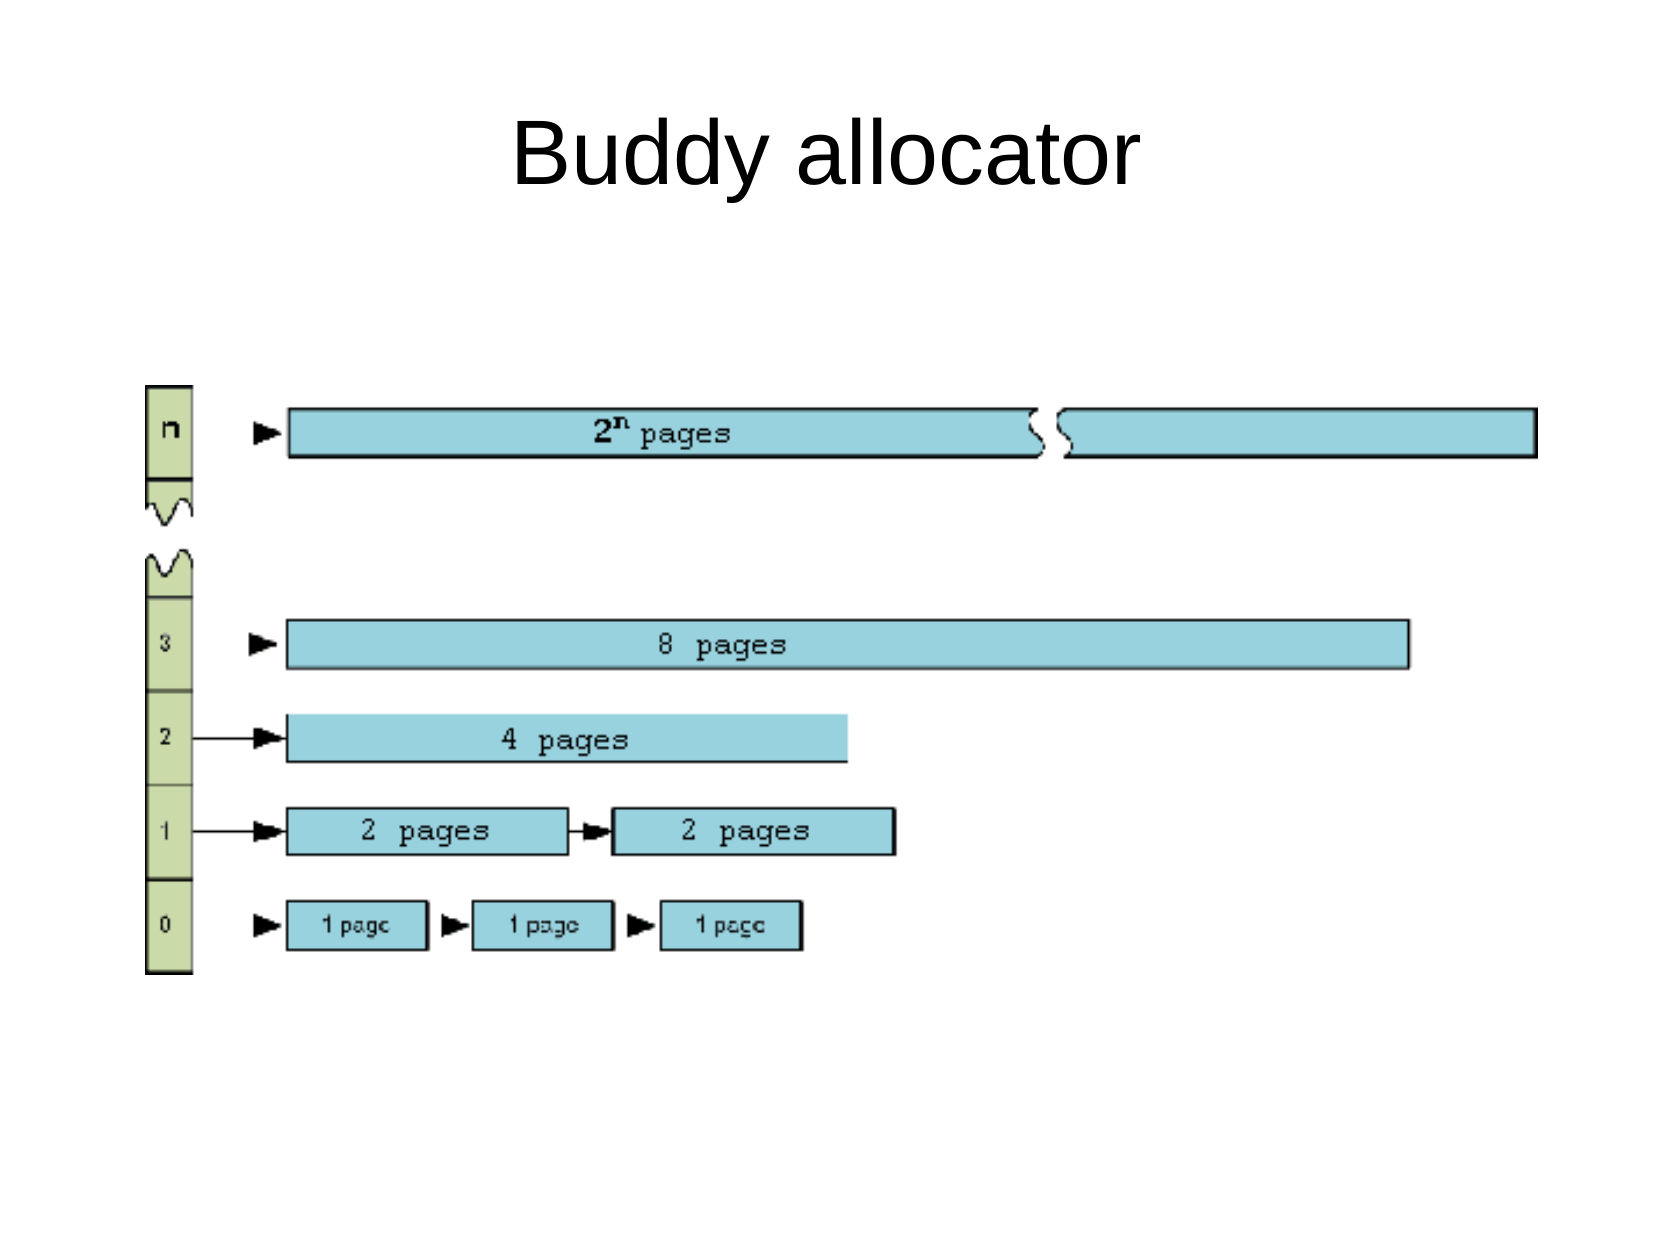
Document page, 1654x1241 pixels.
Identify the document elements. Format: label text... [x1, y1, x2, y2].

picture [145, 385, 1538, 976]
title Buddy allocator [82, 49, 1571, 257]
